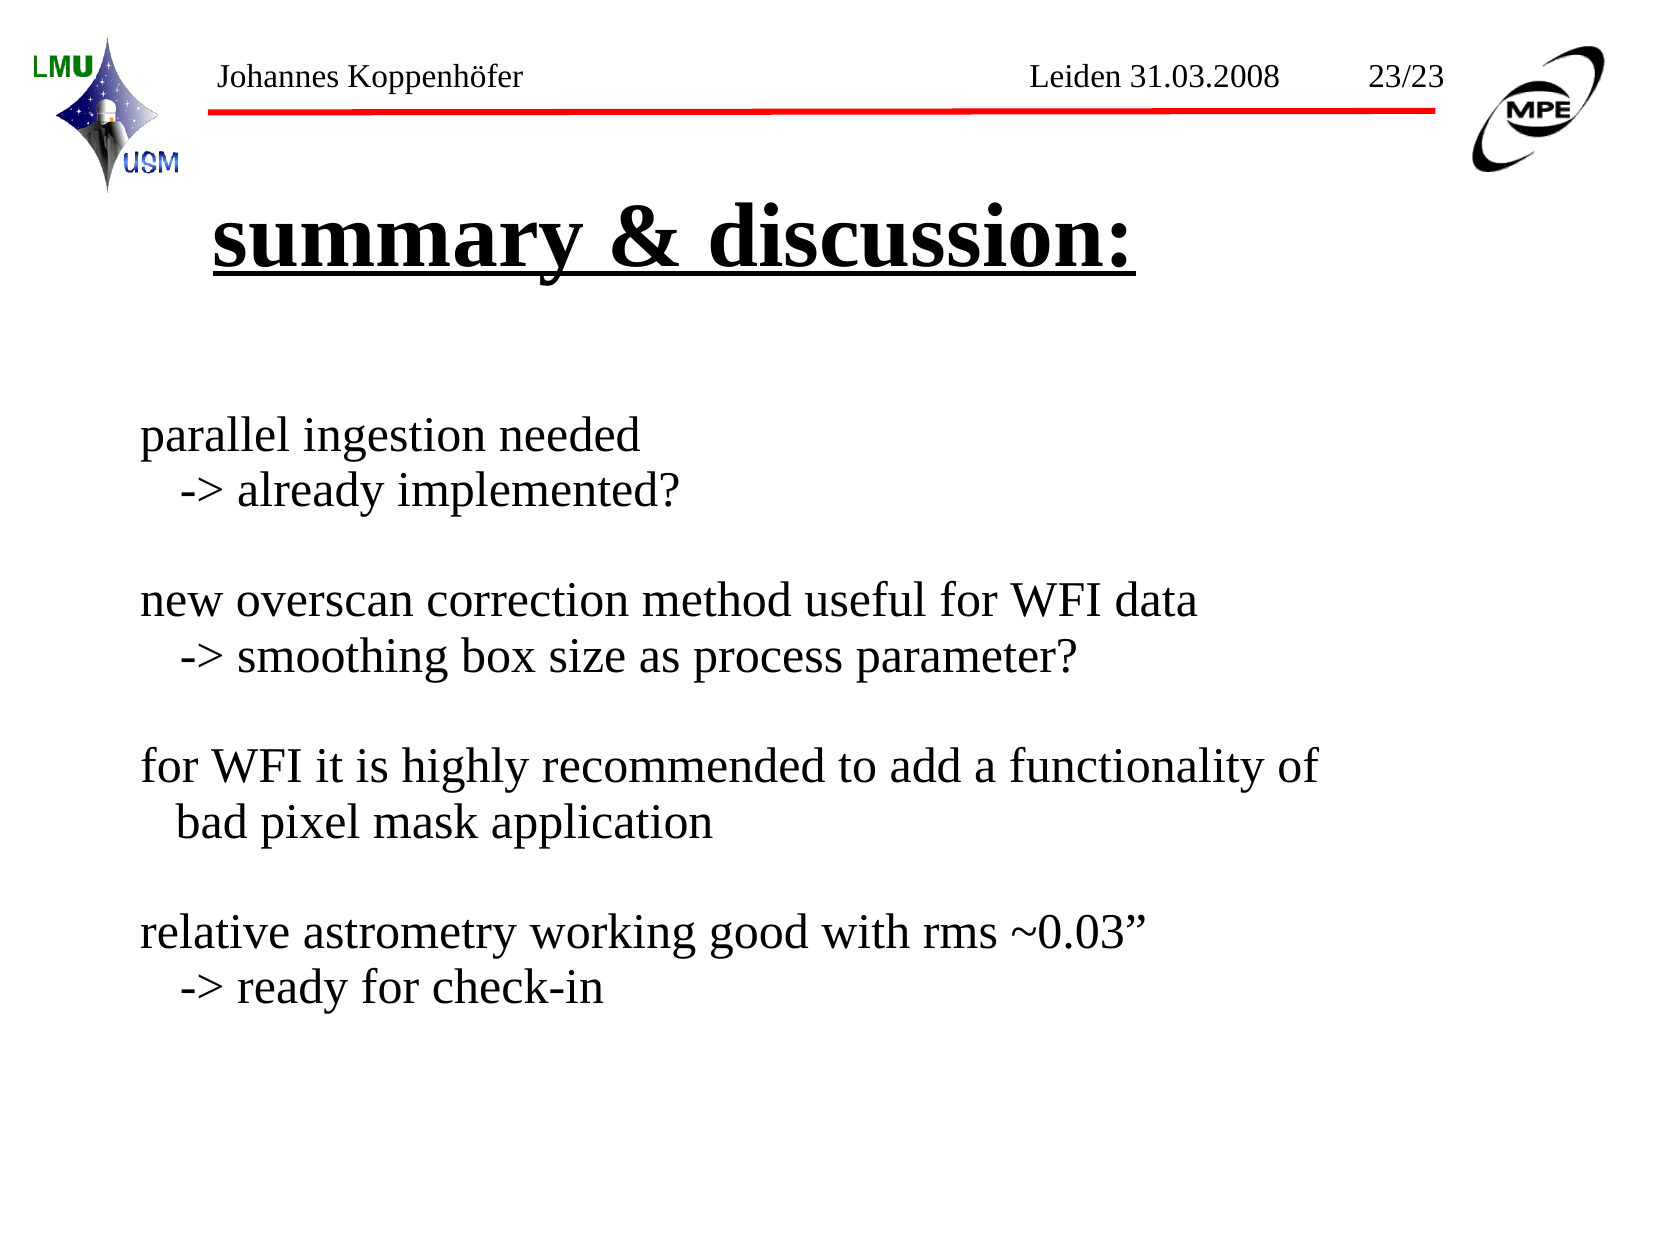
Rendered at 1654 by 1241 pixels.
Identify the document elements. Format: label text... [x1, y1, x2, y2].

text_box 23/23 [1368, 57, 1478, 95]
text_box Leiden 31.03.2008 [1029, 57, 1342, 95]
text_box summary & discussion: [213, 184, 1137, 287]
text_box Johannes Koppenhöfer [217, 57, 525, 95]
picture [32, 35, 182, 194]
picture [1472, 46, 1605, 172]
text_box parallel ingestion needed -> already implemented? new overscan correction method useful for WFI data -> smoothing box size as process parameter? for WFI it is highly recommended to add a functionality of bad pixel mask application relative astrometry working good with rms ~0.03” -> ready for check-in [104, 406, 1391, 1070]
